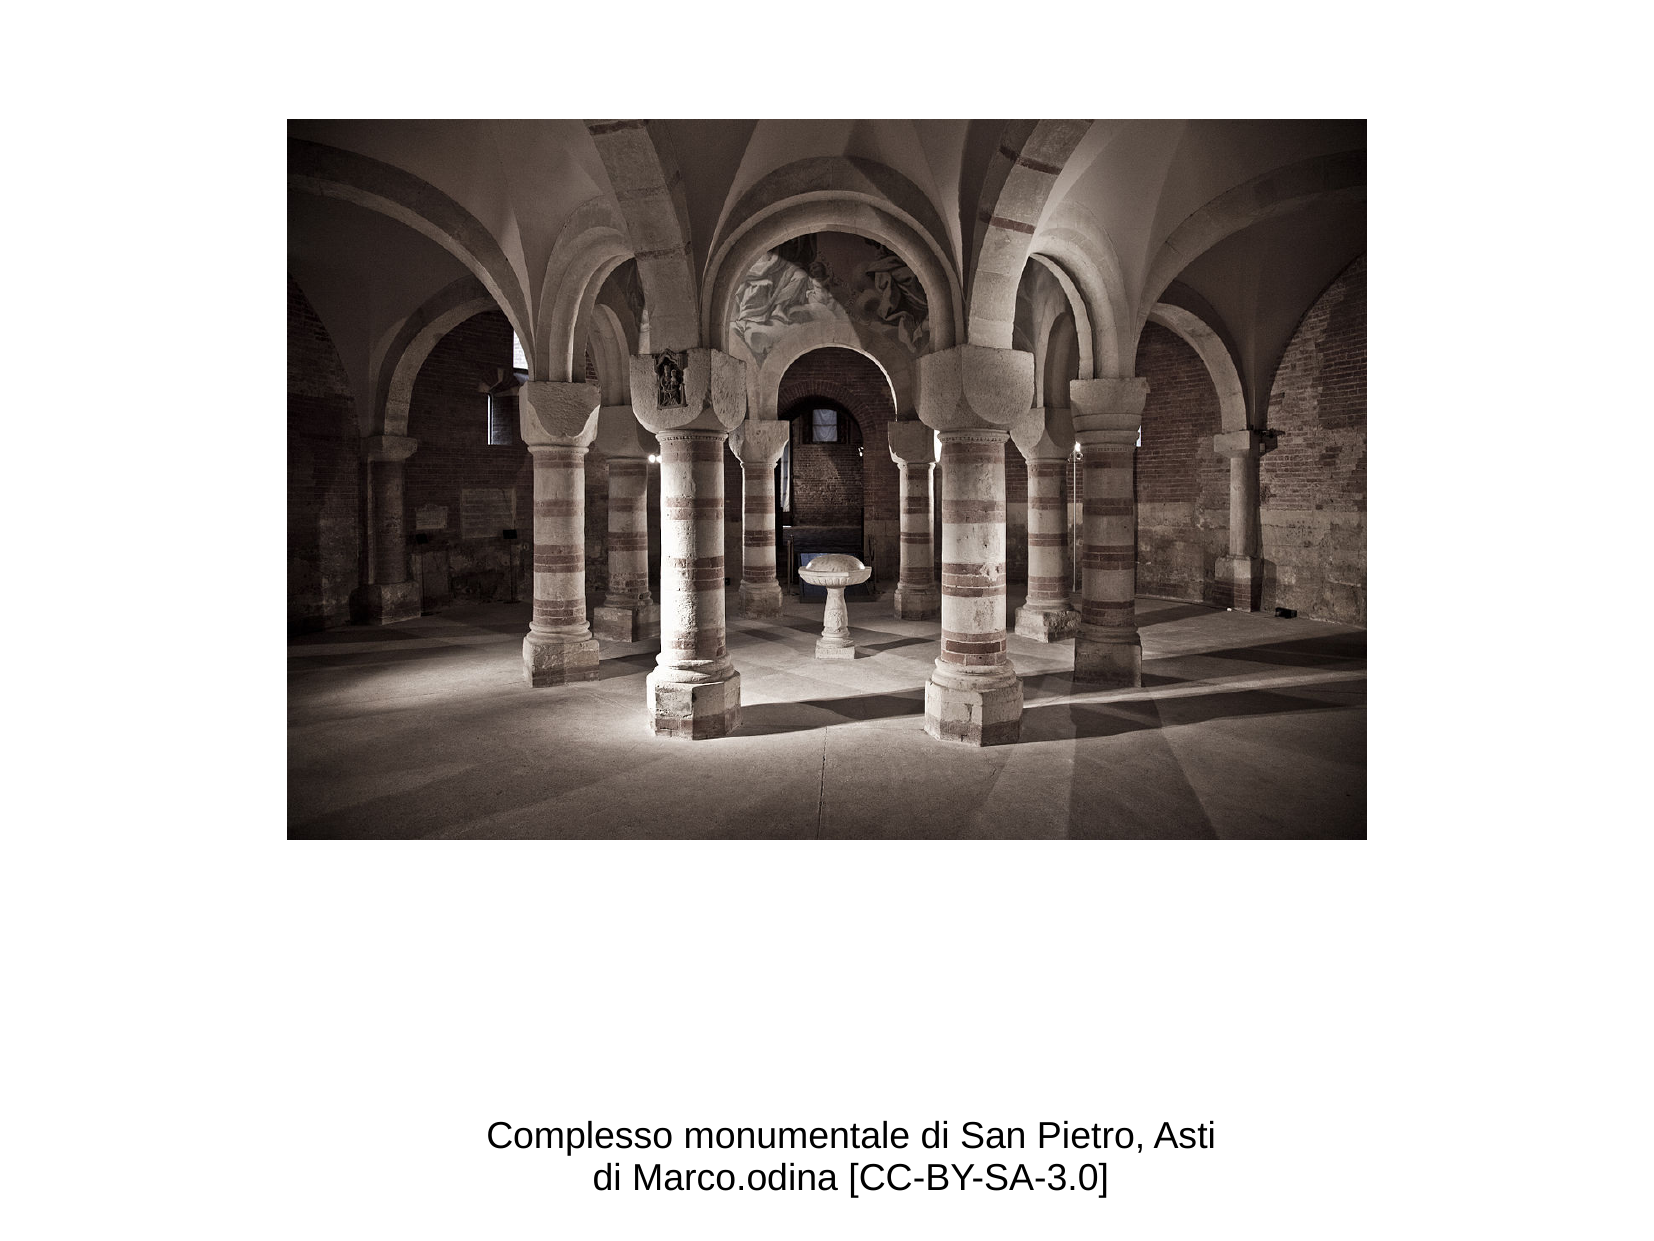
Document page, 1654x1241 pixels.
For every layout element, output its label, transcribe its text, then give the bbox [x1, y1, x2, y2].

text_box Complesso monumentale di San Pietro, Asti di Marco.odina [CC-BY-SA-3.0] [427, 1114, 1276, 1241]
picture [287, 119, 1367, 840]
